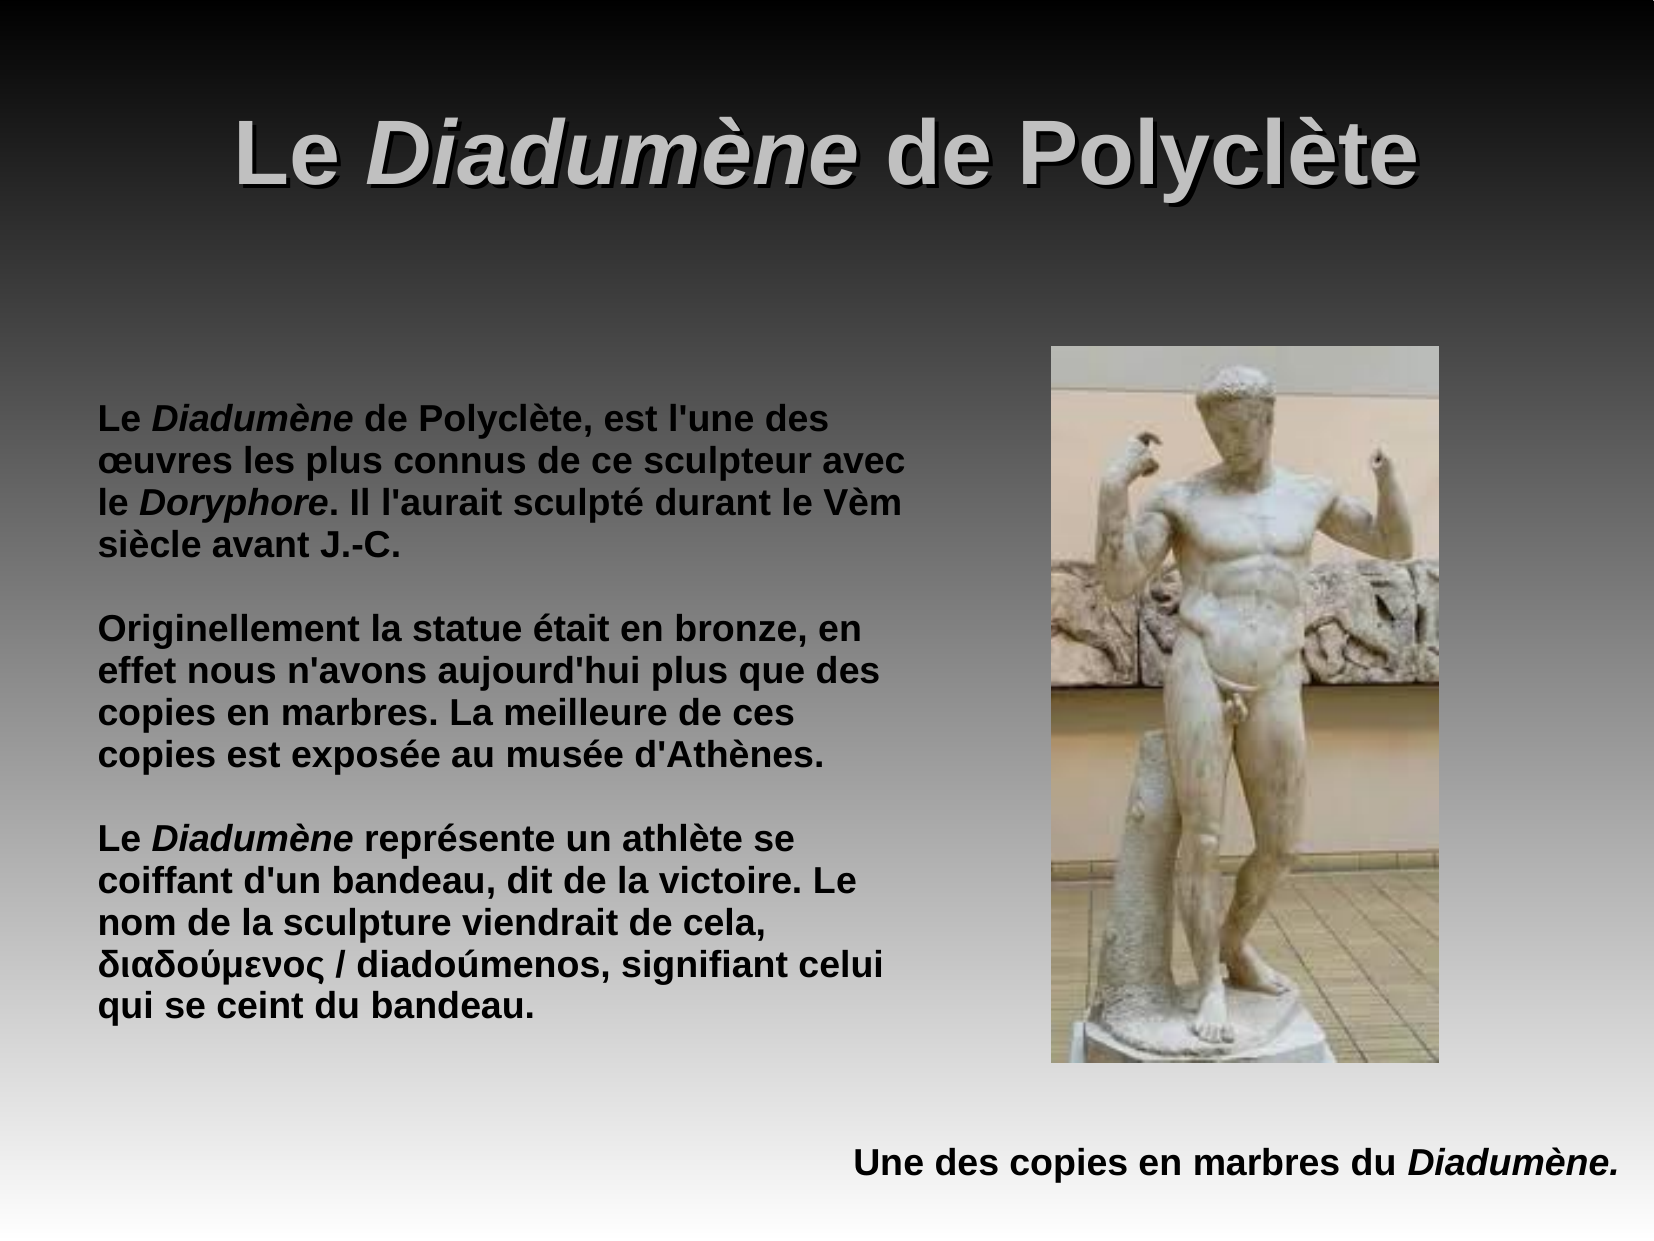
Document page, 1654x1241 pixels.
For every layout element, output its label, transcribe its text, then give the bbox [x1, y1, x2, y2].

text_box Une des copies en marbres du Diadumène. [838, 1133, 1654, 1192]
title Le Diadumène de Polyclète [82, 49, 1571, 257]
picture [1051, 346, 1439, 1063]
text_box Le Diadumène de Polyclète, est l'une des œuvres les plus connus de ce sculpteur avec le Doryphore. Il l'aurait sculpté durant le Vèm siècle avant J.-C. Originellement la statue était en bronze, en effet nous n'avons aujourd'hui plus que des copies en marbres. La meilleure de ces copies est exposée au musée d'Athènes. Le Diadumène représente un athlète se coiffant d'un bandeau, dit de la victoire. Le nom de la sculpture viendrait de cela, διαδούμενος / diadoúmenos, signifiant celui qui se ceint du bandeau. [82, 389, 922, 1054]
